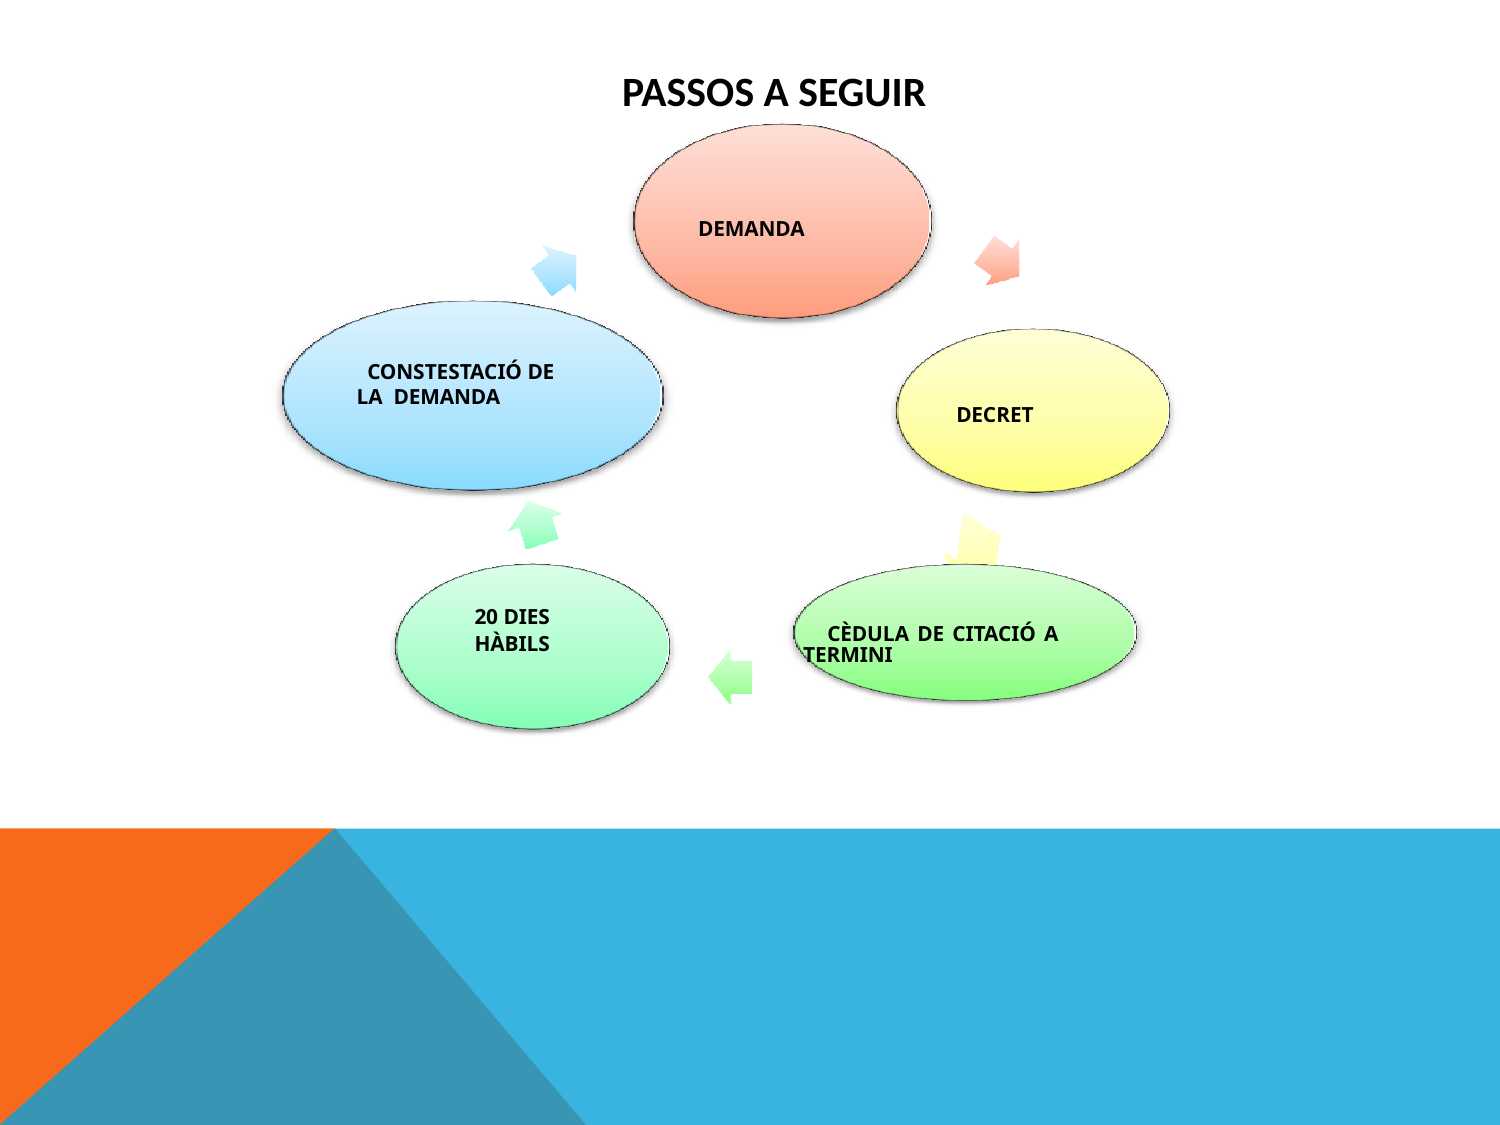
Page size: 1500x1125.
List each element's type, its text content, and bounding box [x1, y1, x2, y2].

text_box [778, 514, 1152, 709]
text_box [383, 559, 682, 739]
text_box [265, 118, 1182, 549]
text_box DEMANDA [652, 213, 827, 241]
text_box CONSTESTACIÓ DE LA DEMANDA [354, 354, 617, 410]
text_box [708, 649, 753, 705]
text_box [974, 236, 1020, 285]
text_box CÈDULA DE CITACIÓ A TERMINI [800, 620, 1093, 668]
text_box DECRET [887, 399, 1063, 427]
title PASSOS A SEGUIR [279, 59, 1270, 134]
text_box 20 DIES HÀBILS [472, 602, 650, 657]
